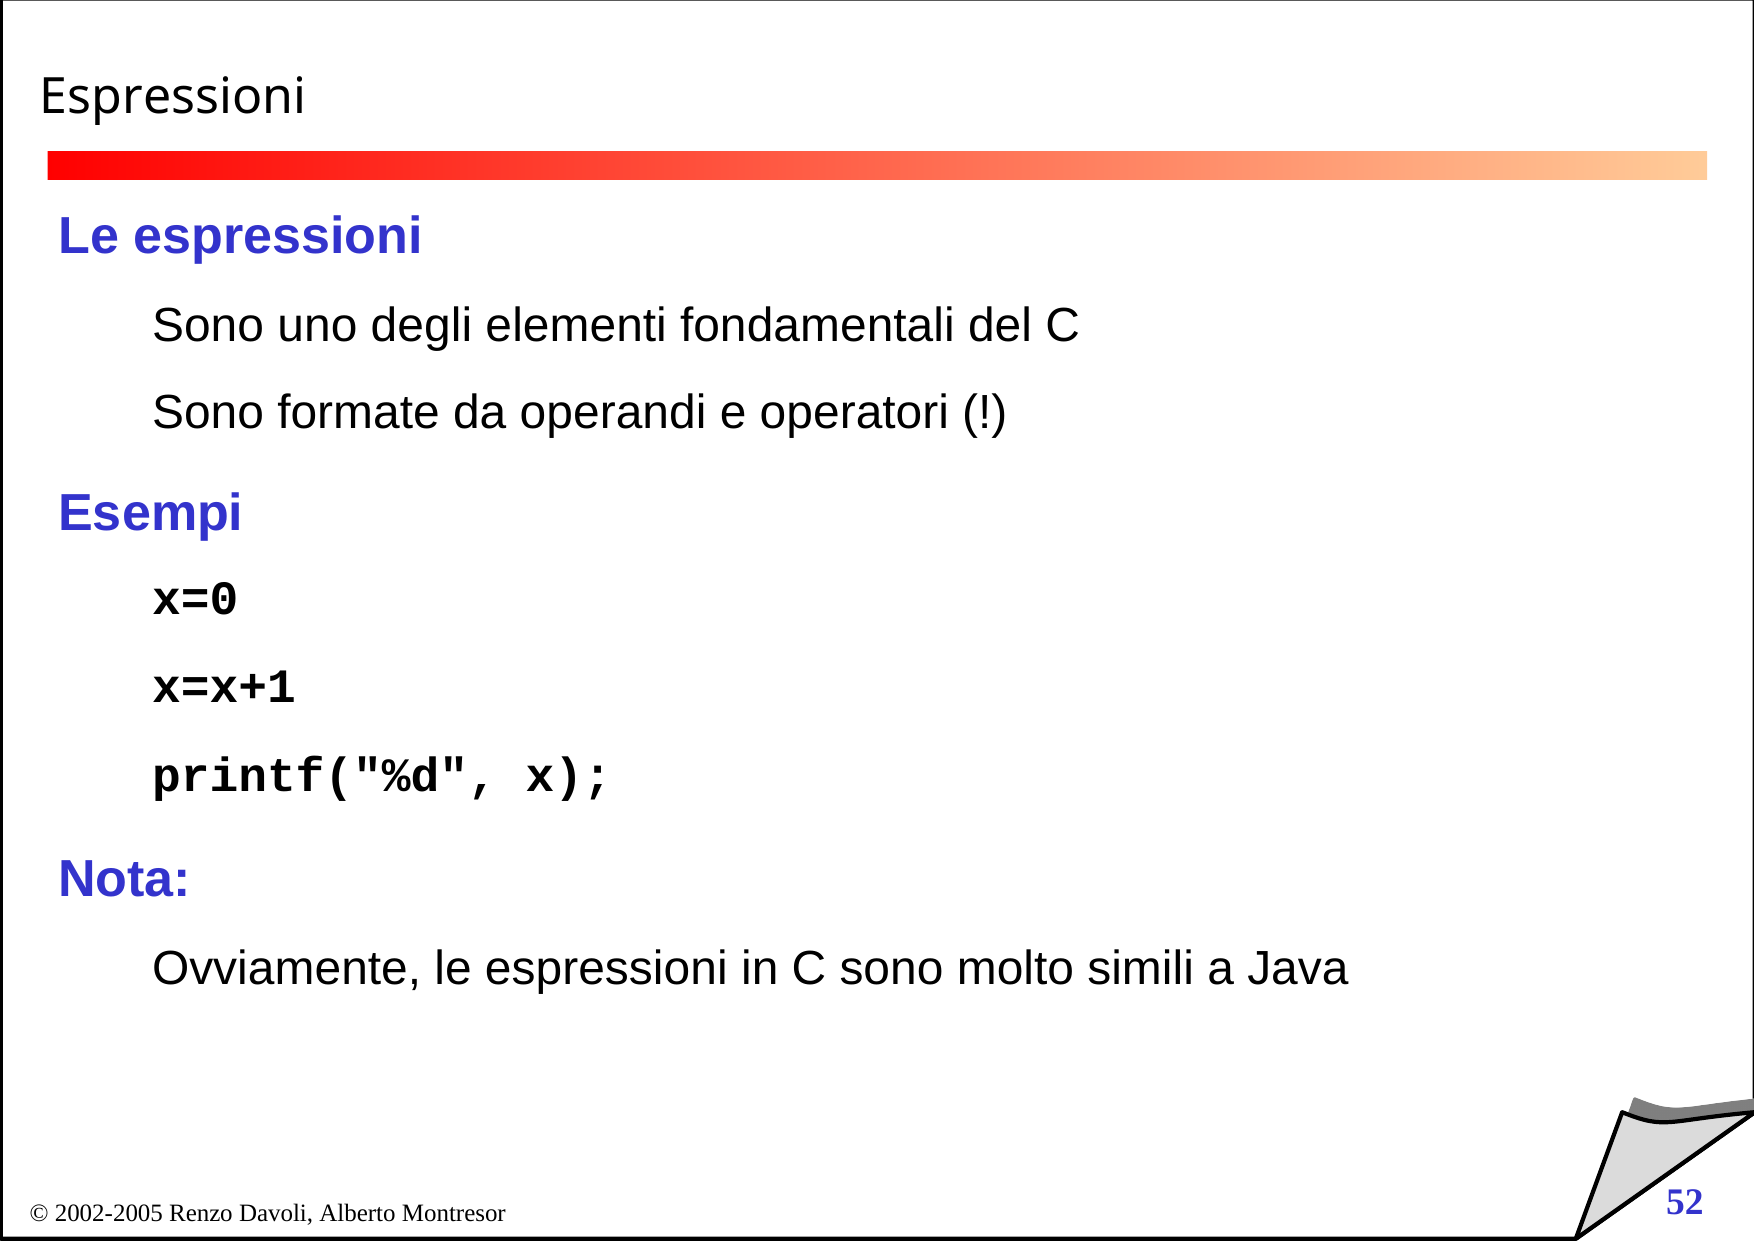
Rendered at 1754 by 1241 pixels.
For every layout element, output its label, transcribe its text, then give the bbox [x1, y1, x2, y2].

text_box main [750, 151, 754, 179]
title Espressioni [40, 49, 1714, 144]
list Le espressioni Sono uno degli elementi fondamentali del C Sono formate da operandi e operatori (!) Esempi x=0 x=x+1 printf("%d", x); Nota: Ovviamente, le espressioni in C sono molto simili a Java [58, 206, 1696, 1085]
